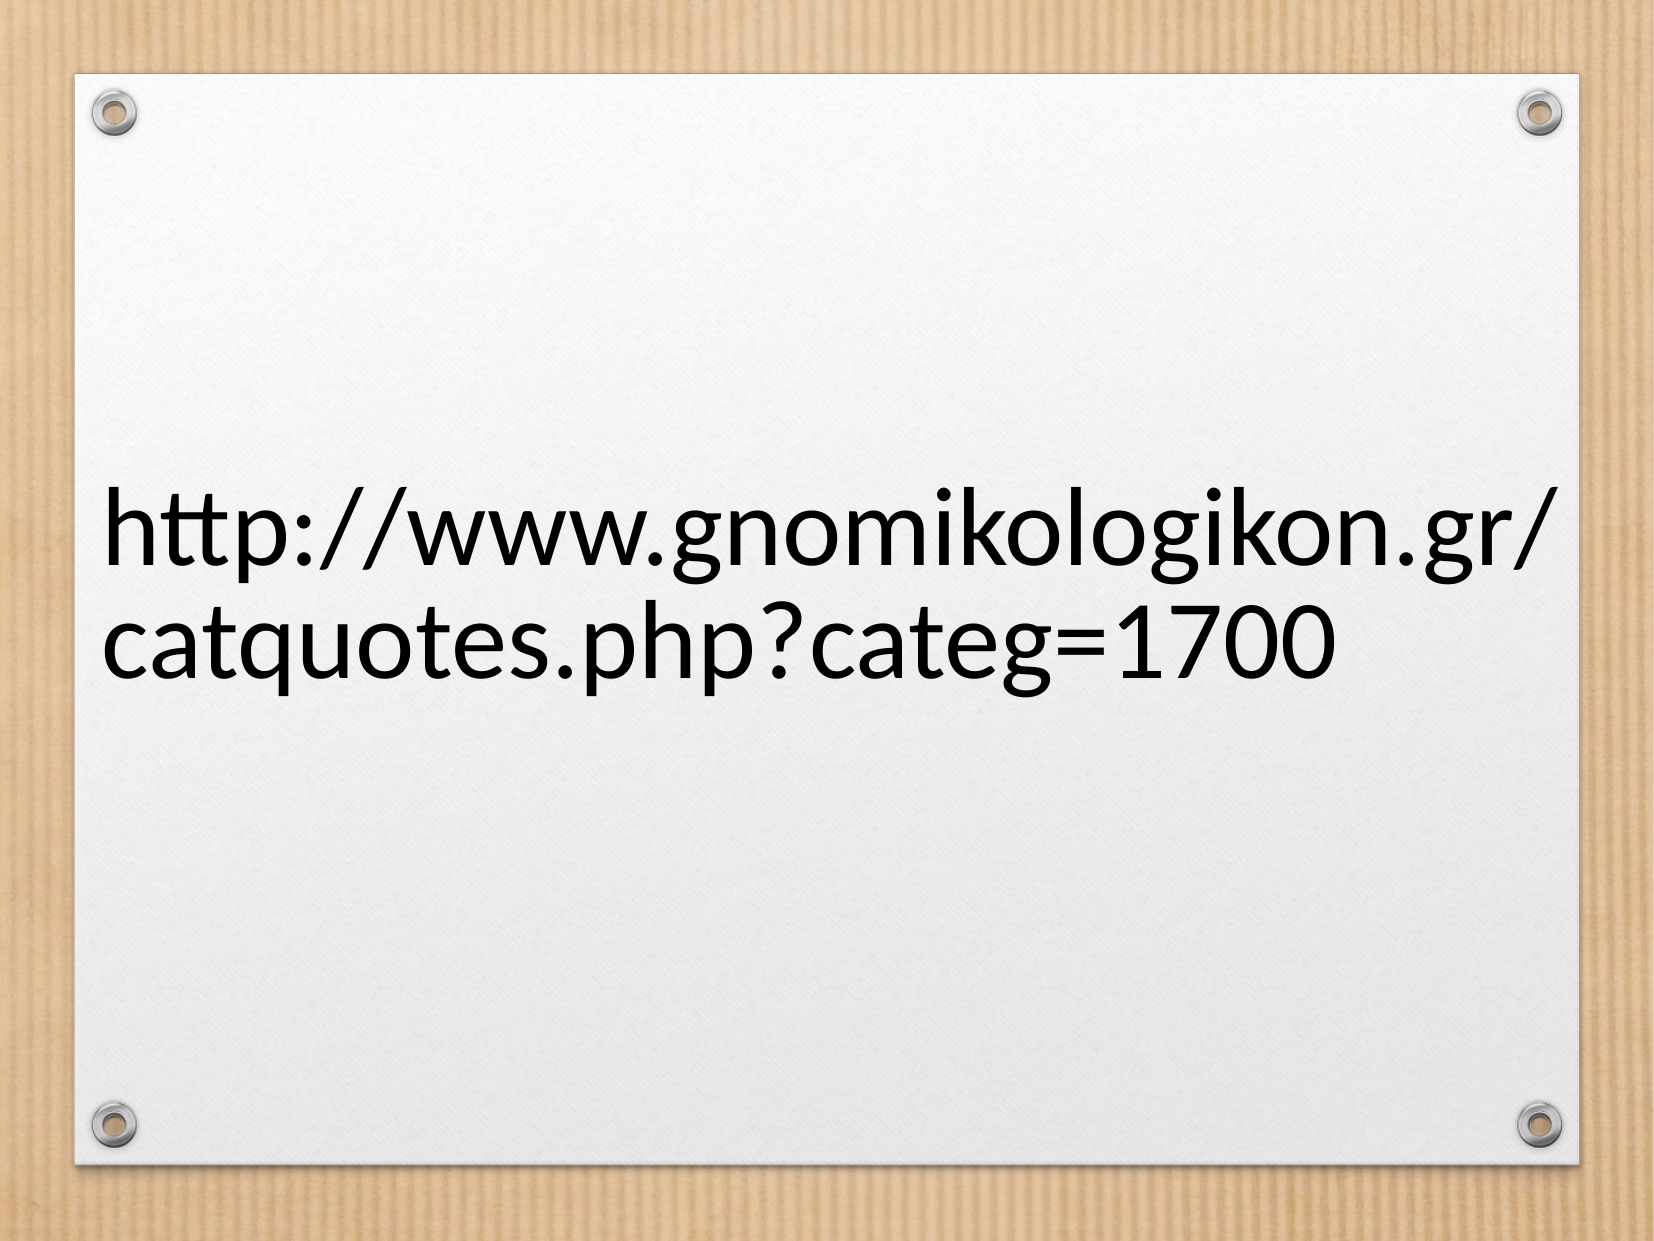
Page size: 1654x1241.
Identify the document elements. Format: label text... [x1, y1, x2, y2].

text_box http://www.gnomikologikon.gr/catquotes.php?categ=1700 [87, 446, 1587, 731]
